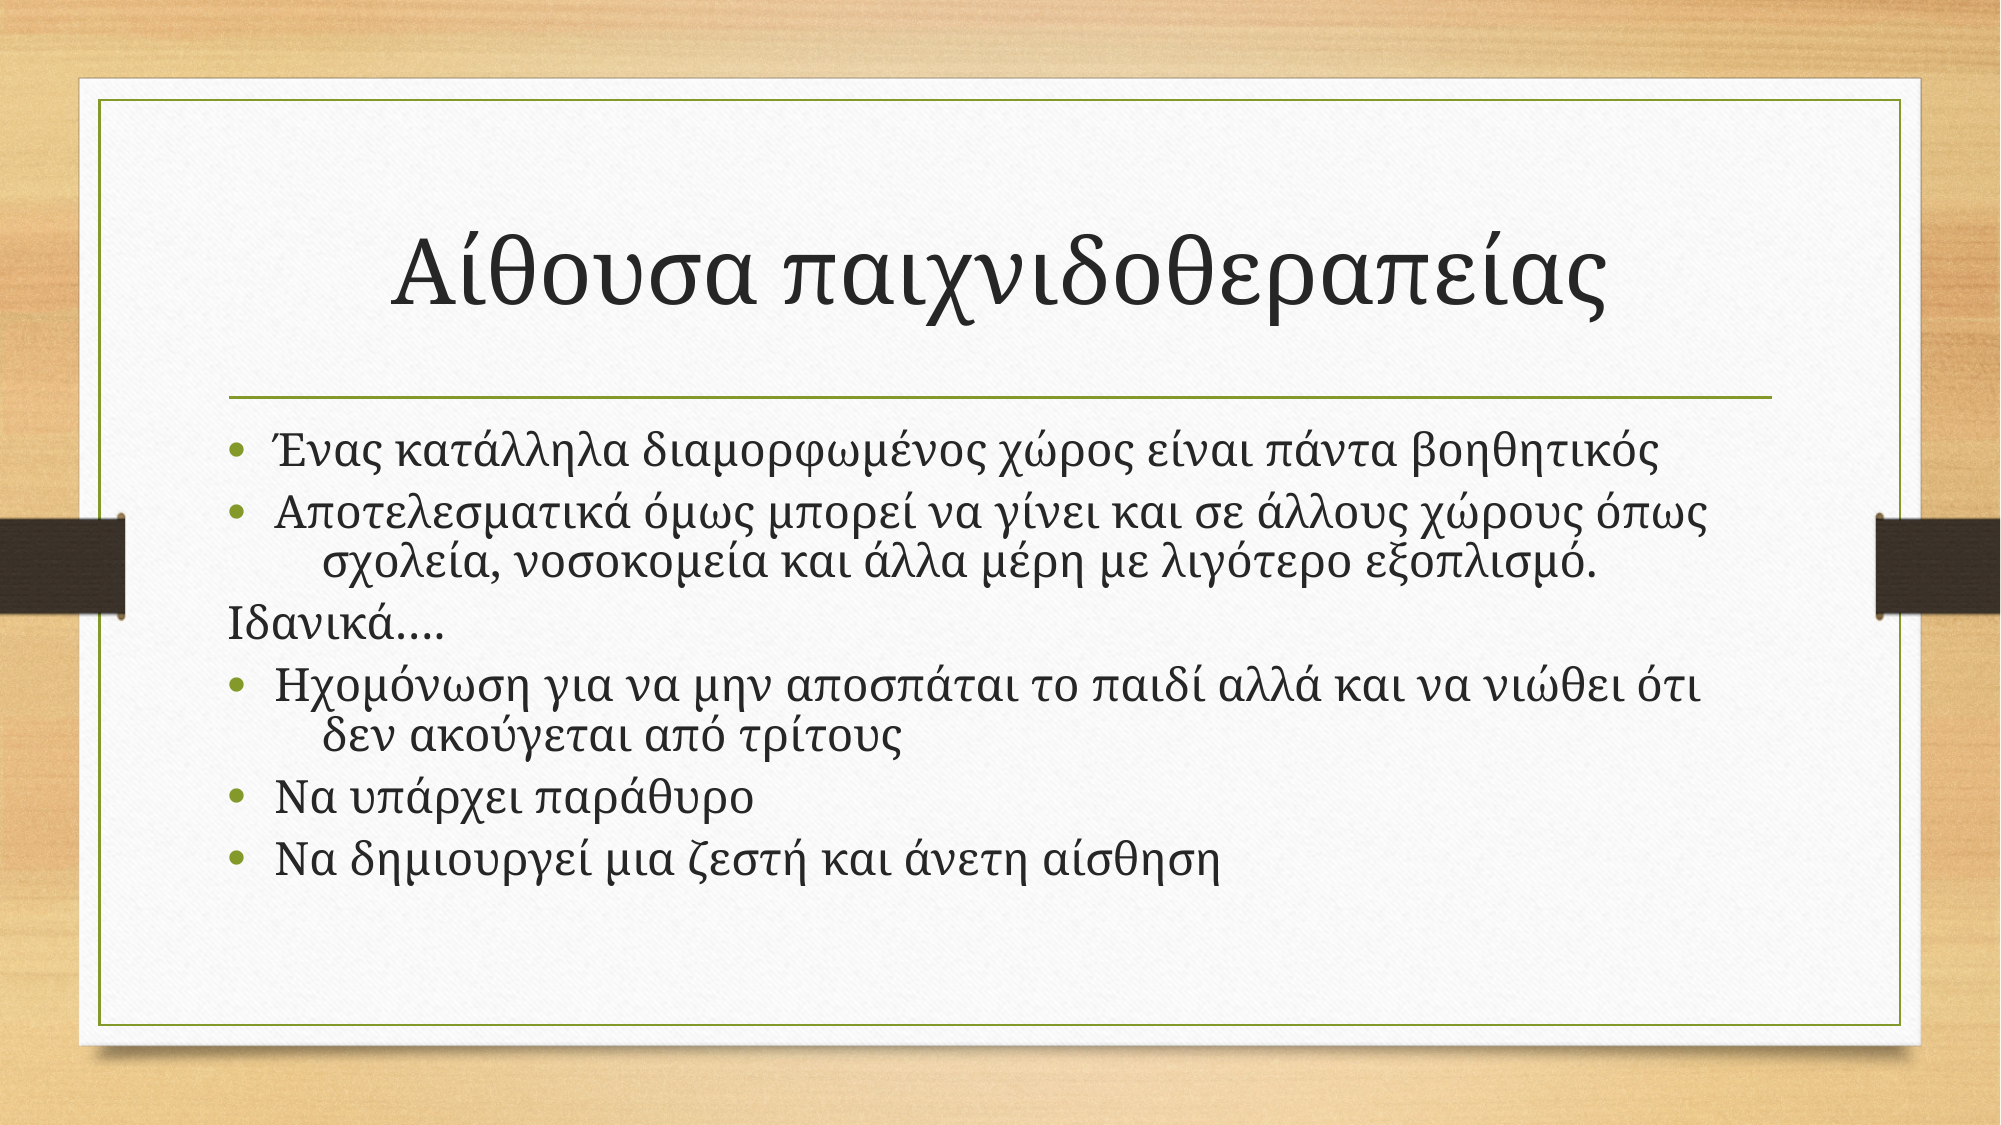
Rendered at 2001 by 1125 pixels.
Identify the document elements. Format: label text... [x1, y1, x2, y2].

title Αίθουσα παιχνιδοθεραπείας [212, 161, 1788, 376]
list Ένας κατάλληλα διαμορφωμένος χώρος είναι πάντα βοηθητικός Αποτελεσματικά όμως μπορεί να γίνει και σε άλλους χώρους όπως σχολεία, νοσοκομεία και άλλα μέρη με λιγότερο εξοπλισμό. Ιδανικά…. Ηχομόνωση για να μην αποσπάται το παιδί αλλά και να νιώθει ότι δεν ακούγεται από τρίτους Να υπάρχει παράθυρο Να δημιουργεί μια ζεστή και άνετη αίσθηση [212, 419, 1788, 964]
